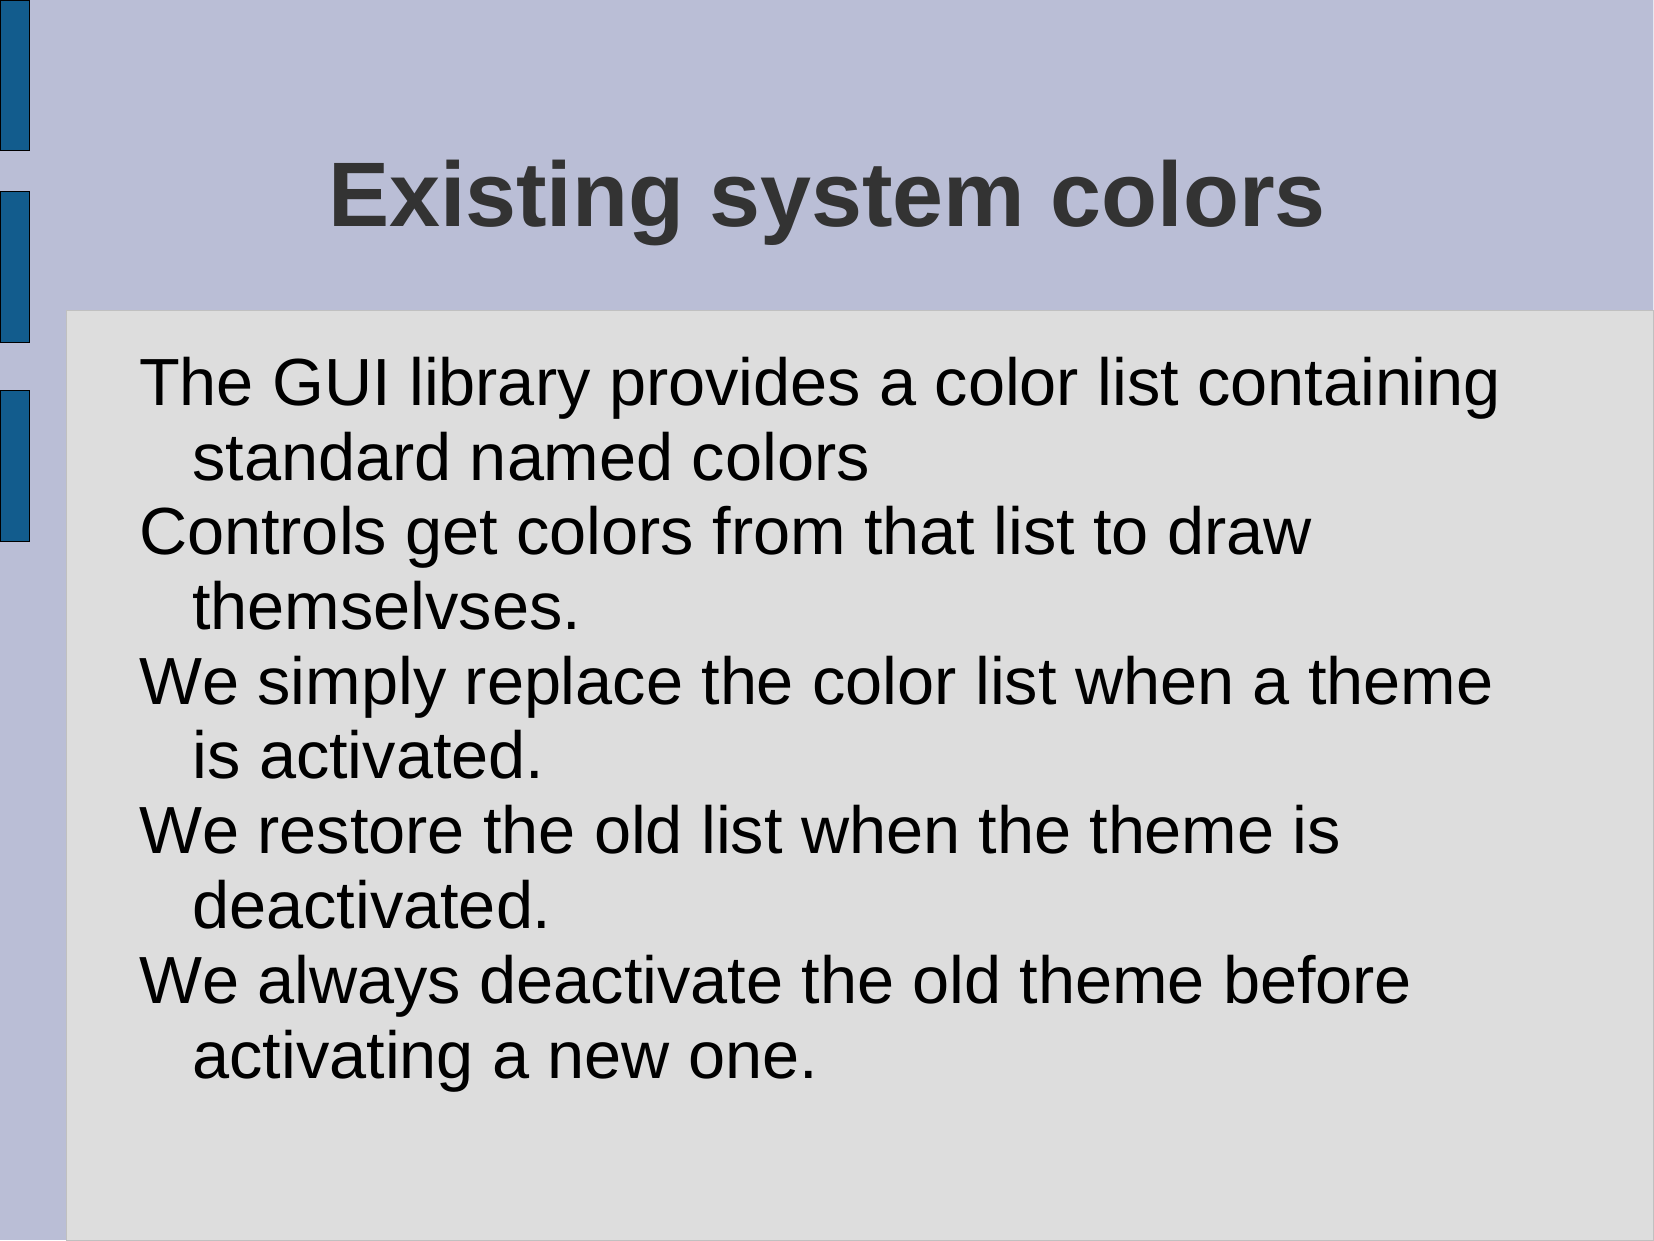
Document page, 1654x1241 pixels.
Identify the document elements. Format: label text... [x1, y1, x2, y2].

list The GUI library provides a color list containing standard named colors Controls get colors from that list to draw themselvses. We simply replace the color list when a theme is activated. We restore the old list when the theme is deactivated. We always deactivate the old theme before activating a new one. [121, 344, 1534, 1113]
title Existing system colors [121, 98, 1534, 291]
